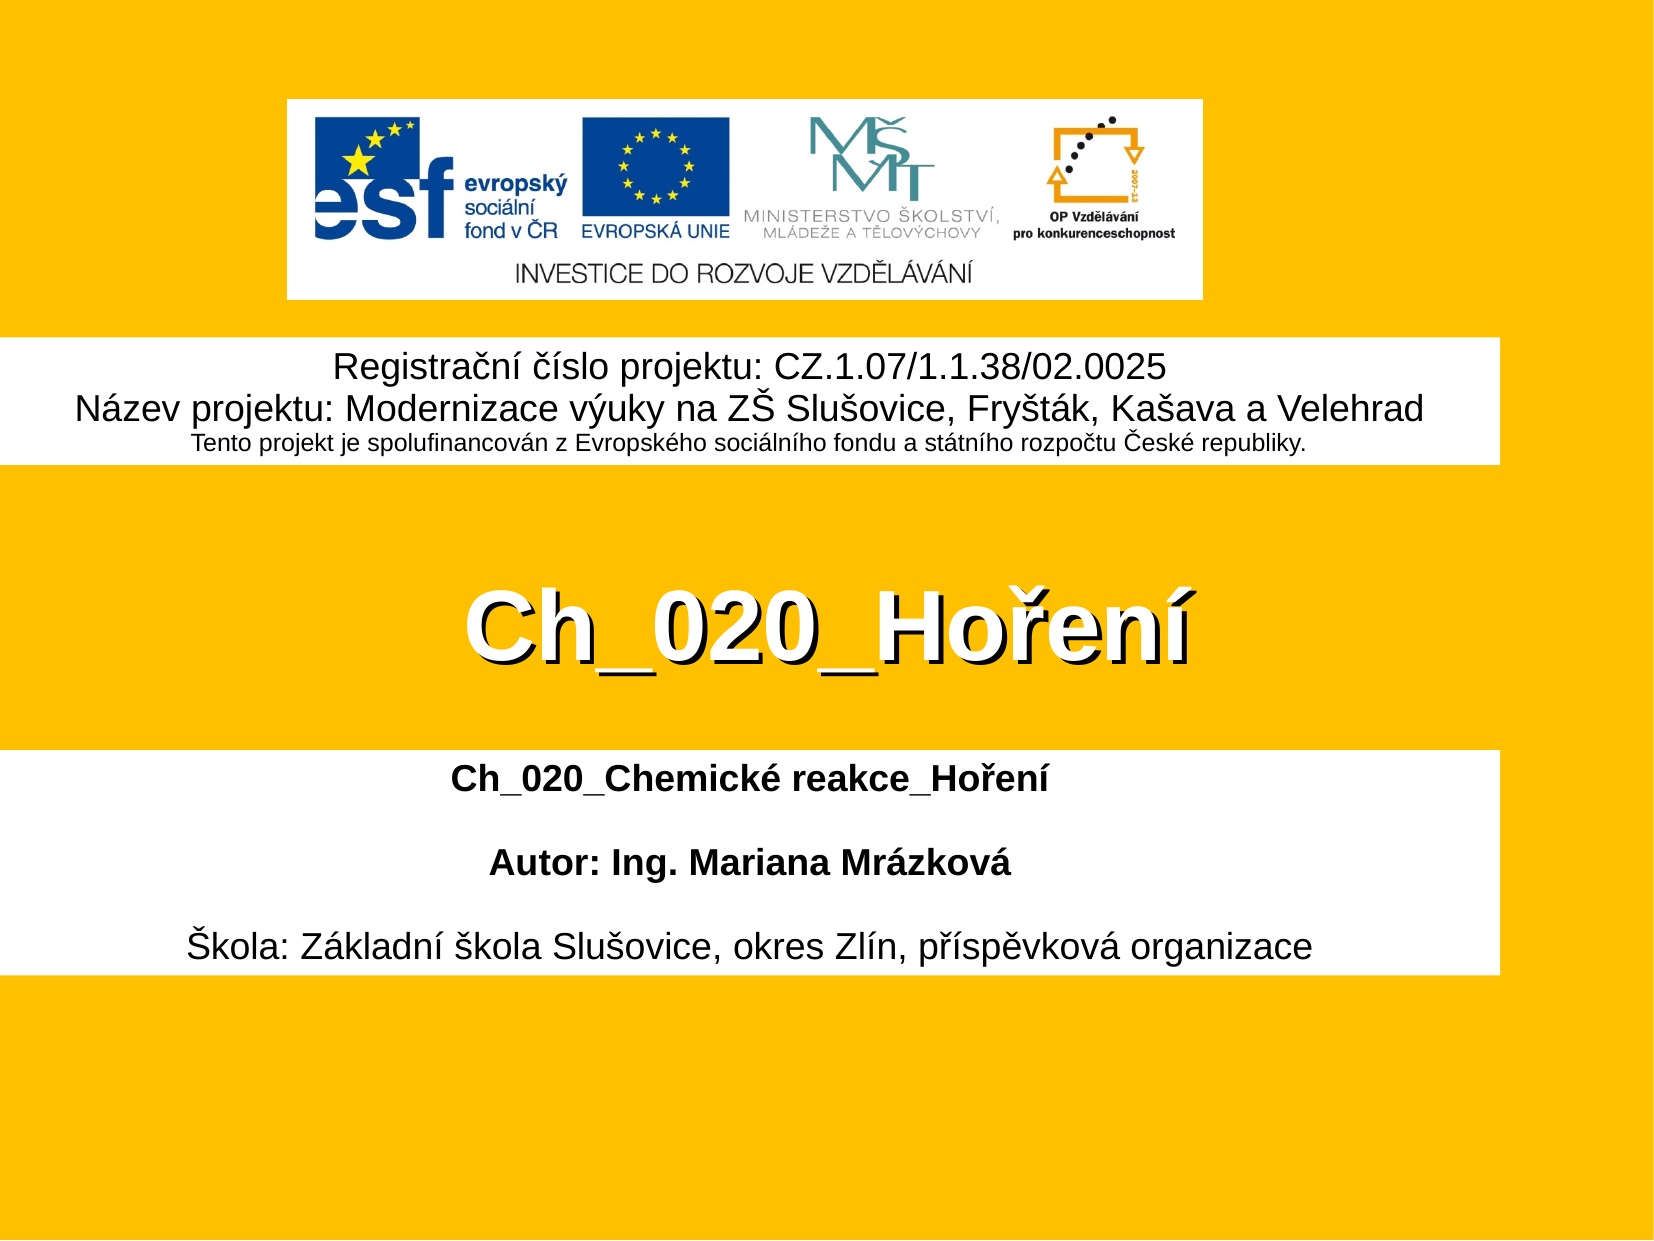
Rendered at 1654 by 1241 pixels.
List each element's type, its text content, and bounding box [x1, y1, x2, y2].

picture [287, 99, 1203, 300]
text_box Registrační číslo projektu: CZ.1.07/1.1.38/02.0025 Název projektu: Modernizace výuky na ZŠ Slušovice, Fryšták, Kašava a Velehrad Tento projekt je spolufinancován z Evropského sociálního fondu a státního rozpočtu České republiky. [0, 337, 1501, 465]
text_box Ch_020_Chemické reakce_Hoření Autor: Ing. Mariana Mrázková Škola: Základní škola Slušovice, okres Zlín, příspěvková organizace [0, 750, 1501, 976]
title Ch_020_Hoření [82, 516, 1571, 724]
